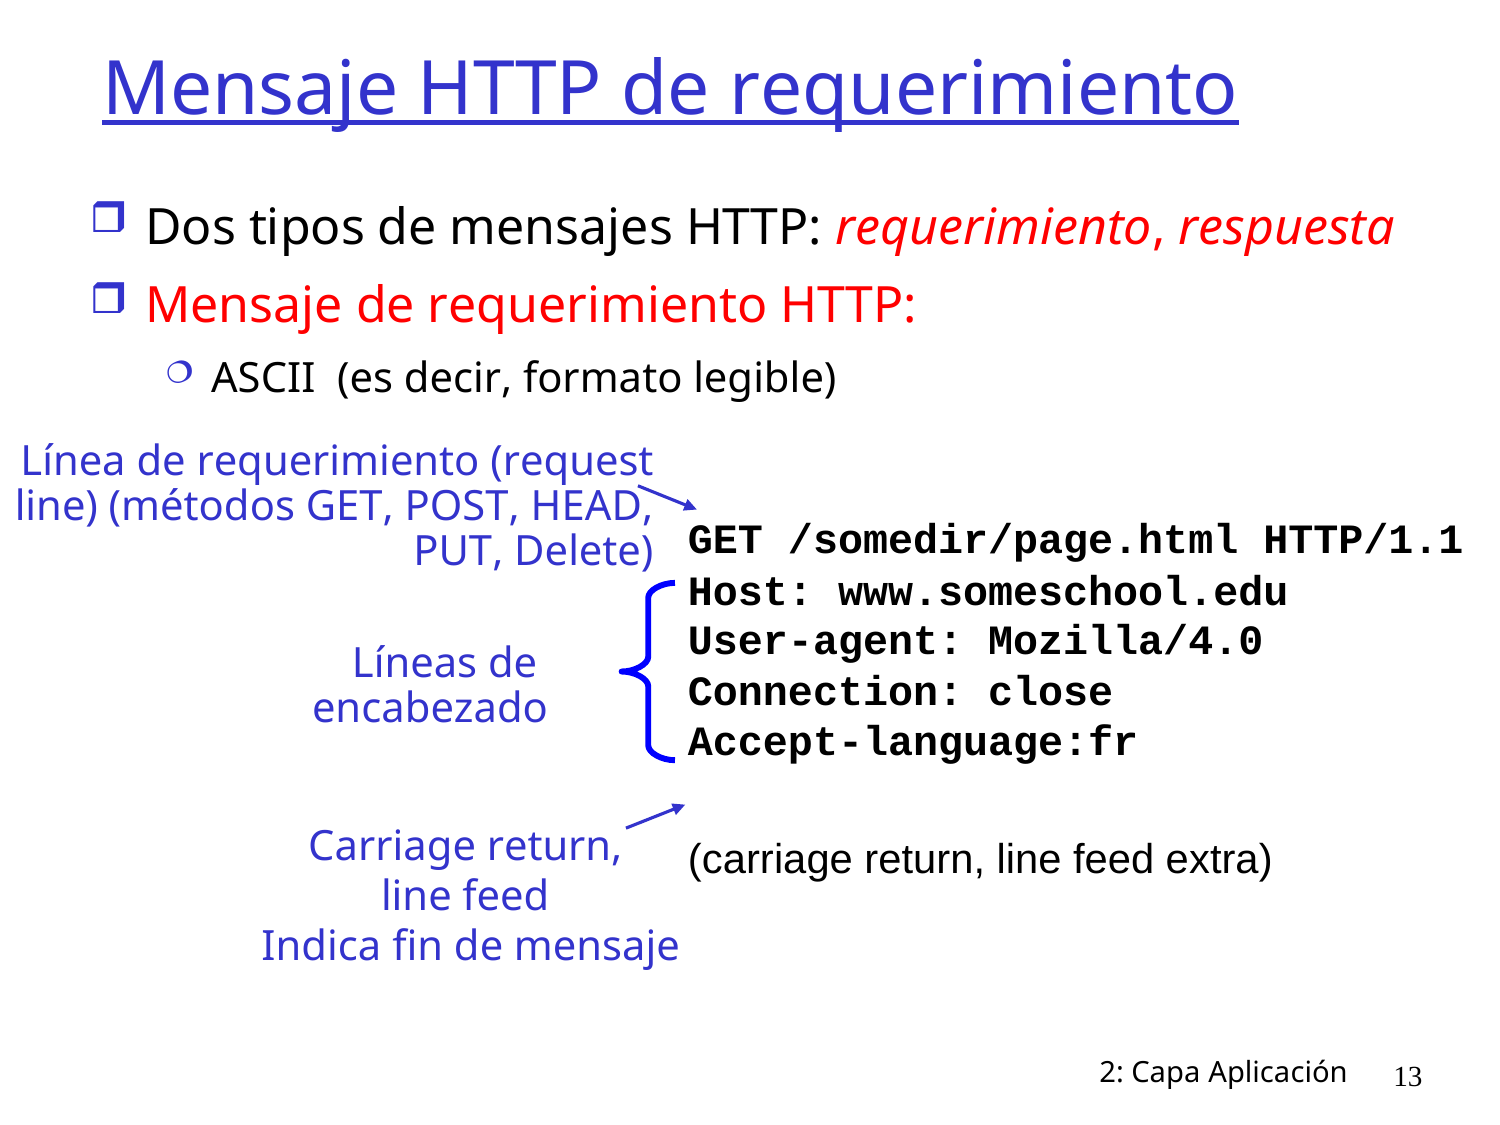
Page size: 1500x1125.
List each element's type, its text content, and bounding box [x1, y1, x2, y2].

list Dos tipos de mensajes HTTP: requerimiento, respuesta Mensaje de requerimiento HTTP: ASCII (es decir, formato legible) [75, 187, 1463, 446]
title Mensaje HTTP de requerimiento [87, 15, 1463, 158]
text_box GET /somedir/page.html HTTP/1.1 Host: www.someschool.edu User-agent: Mozilla/4.0 Connection: close Accept-language:fr (carriage return, line feed extra) [672, 509, 1478, 892]
text_box Carriage return, line feed Indica fin de mensaje [246, 816, 695, 978]
text_box Línea de requerimiento (request line) (métodos GET, POST, HEAD, PUT, Delete) [0, 432, 693, 582]
text_box Líneas de encabezado [296, 633, 564, 740]
